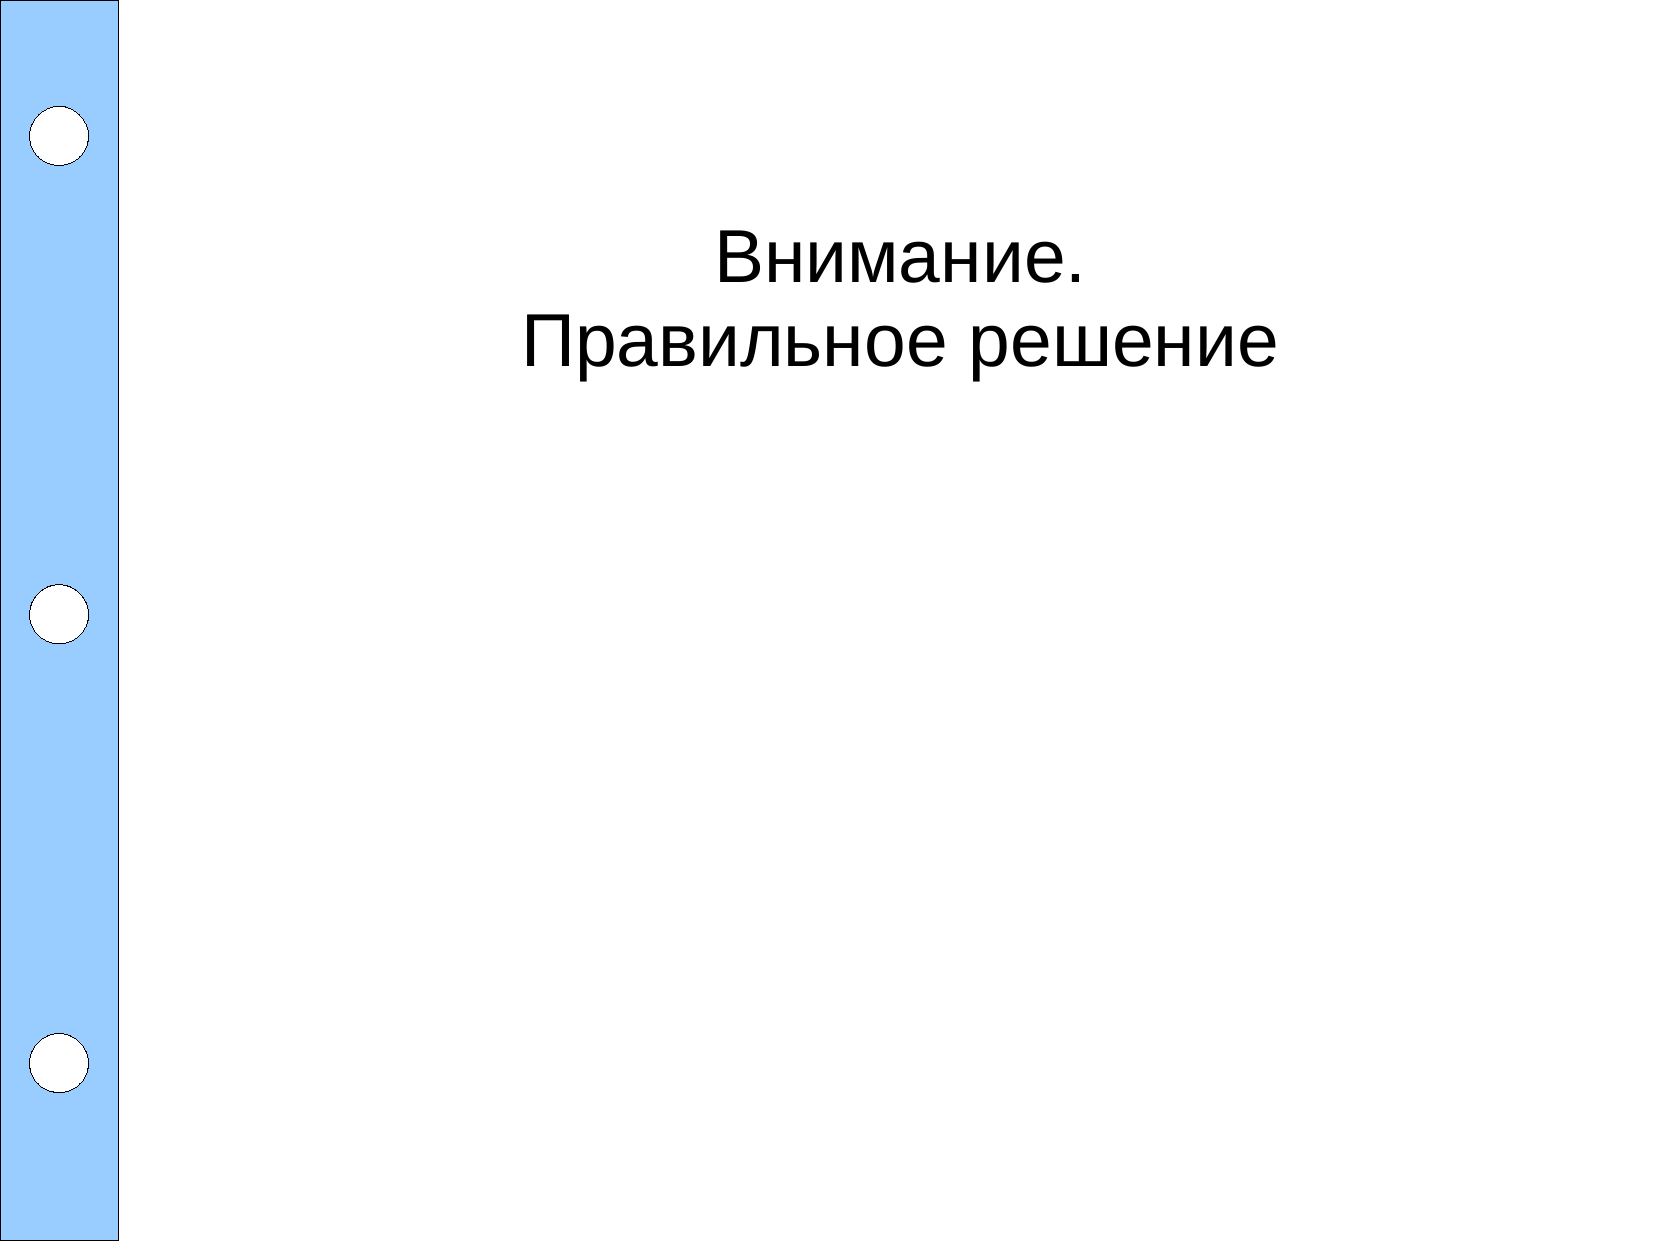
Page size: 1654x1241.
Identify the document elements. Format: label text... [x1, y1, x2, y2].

text_box [0, 0, 119, 1241]
text_box Внимание. Правильное решение [501, 206, 1300, 390]
